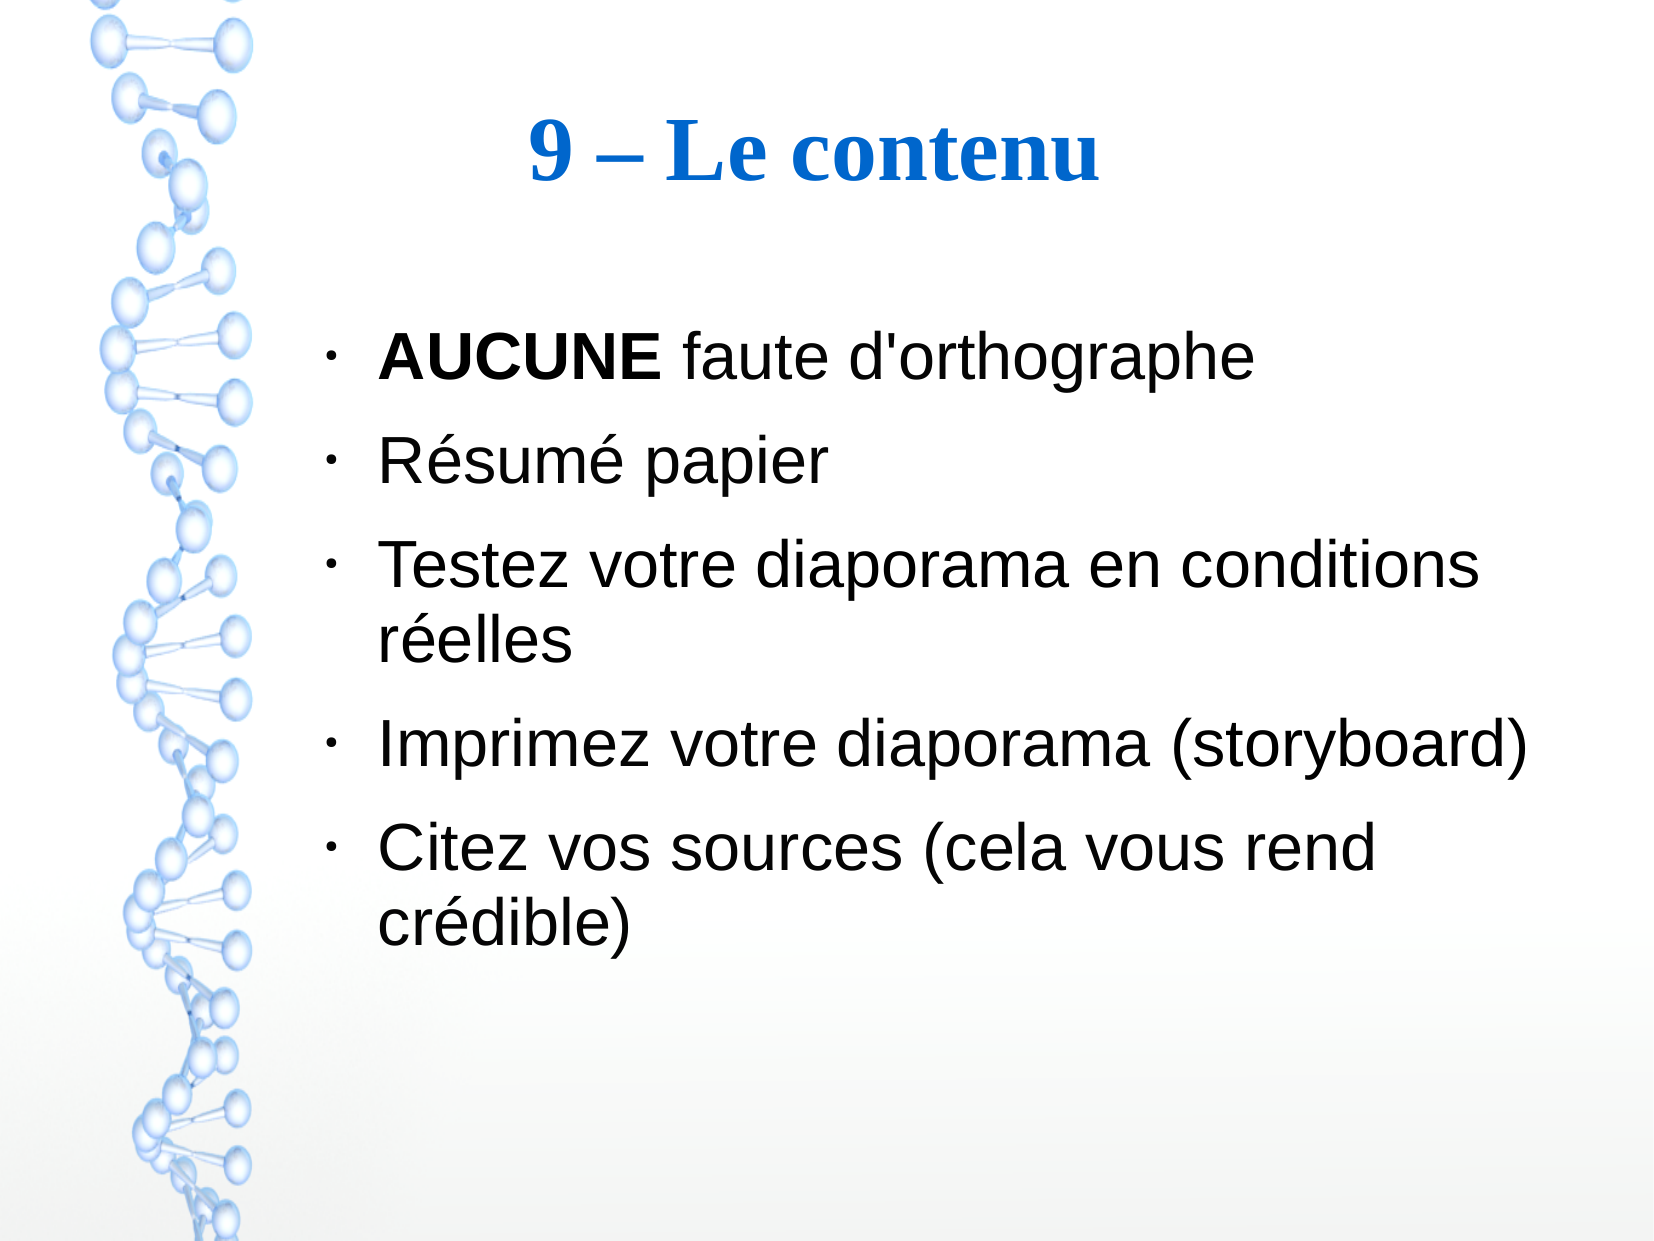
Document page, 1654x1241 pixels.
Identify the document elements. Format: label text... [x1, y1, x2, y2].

title 9 – Le contenu [162, 47, 1492, 252]
picture [0, 0, 1654, 1241]
list AUCUNE faute d'orthographe Résumé papier Testez votre diaporama en conditions réelles Imprimez votre diaporama (storyboard) Citez vos sources (cela vous rend crédible) [307, 318, 1536, 1039]
